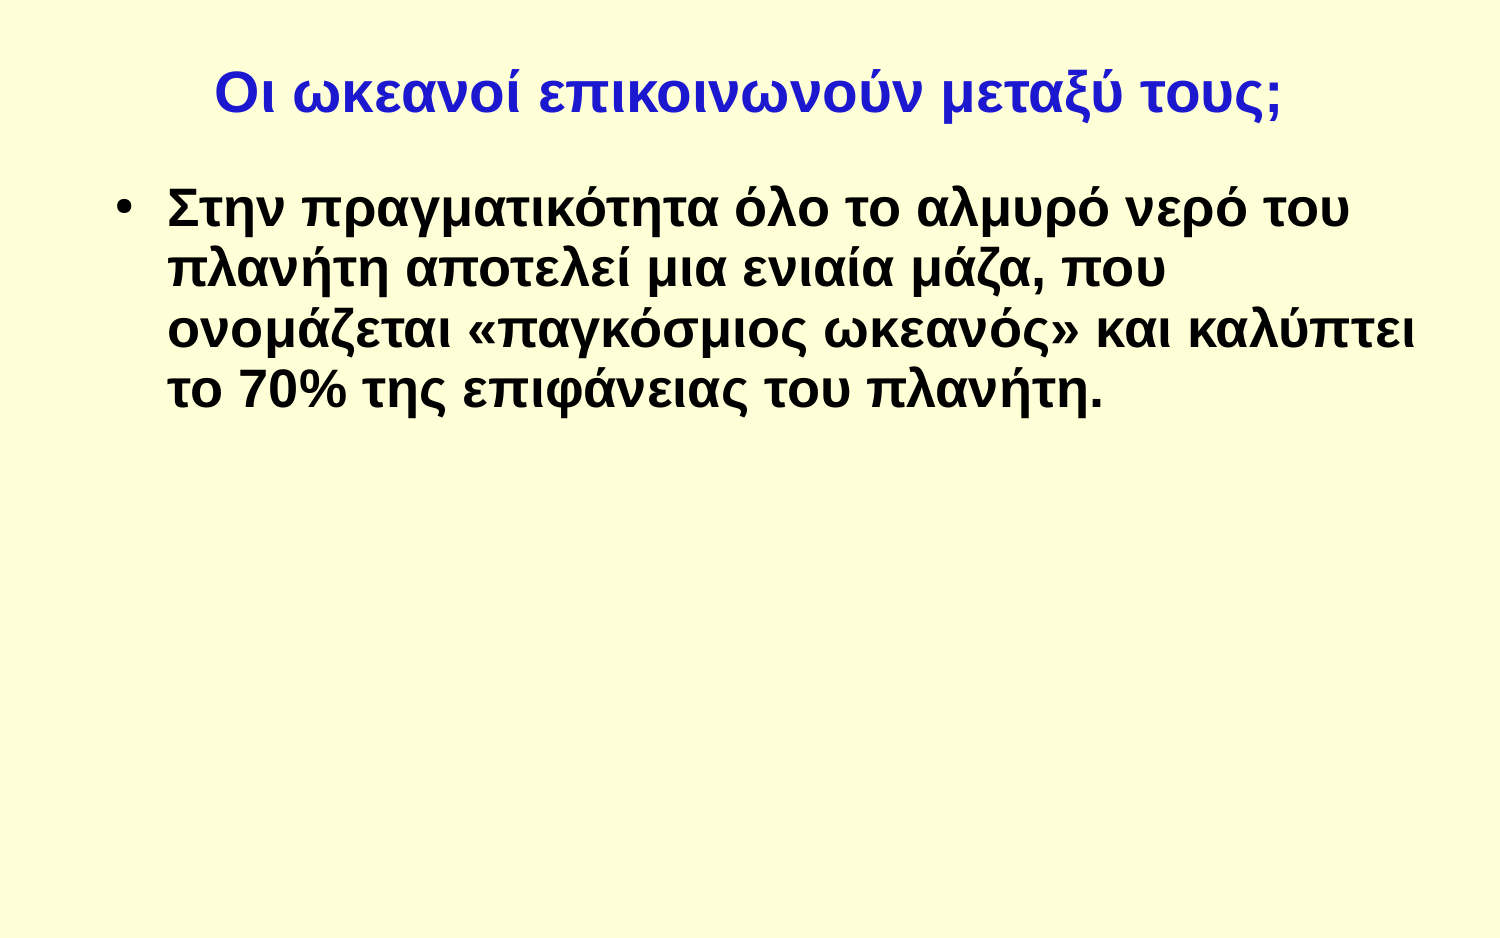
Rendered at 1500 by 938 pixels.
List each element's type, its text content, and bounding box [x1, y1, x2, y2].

list Στην πραγματικότητα όλο το αλμυρό νερό του πλανήτη αποτελεί μια ενιαία μάζα, που ονομάζεται «παγκόσμιος ωκεανός» και καλύπτει το 70% της επιφάνειας του πλανήτη. [96, 177, 1447, 721]
title Οι ωκεανοί επικοινωνούν μεταξύ τους; [75, 37, 1425, 148]
